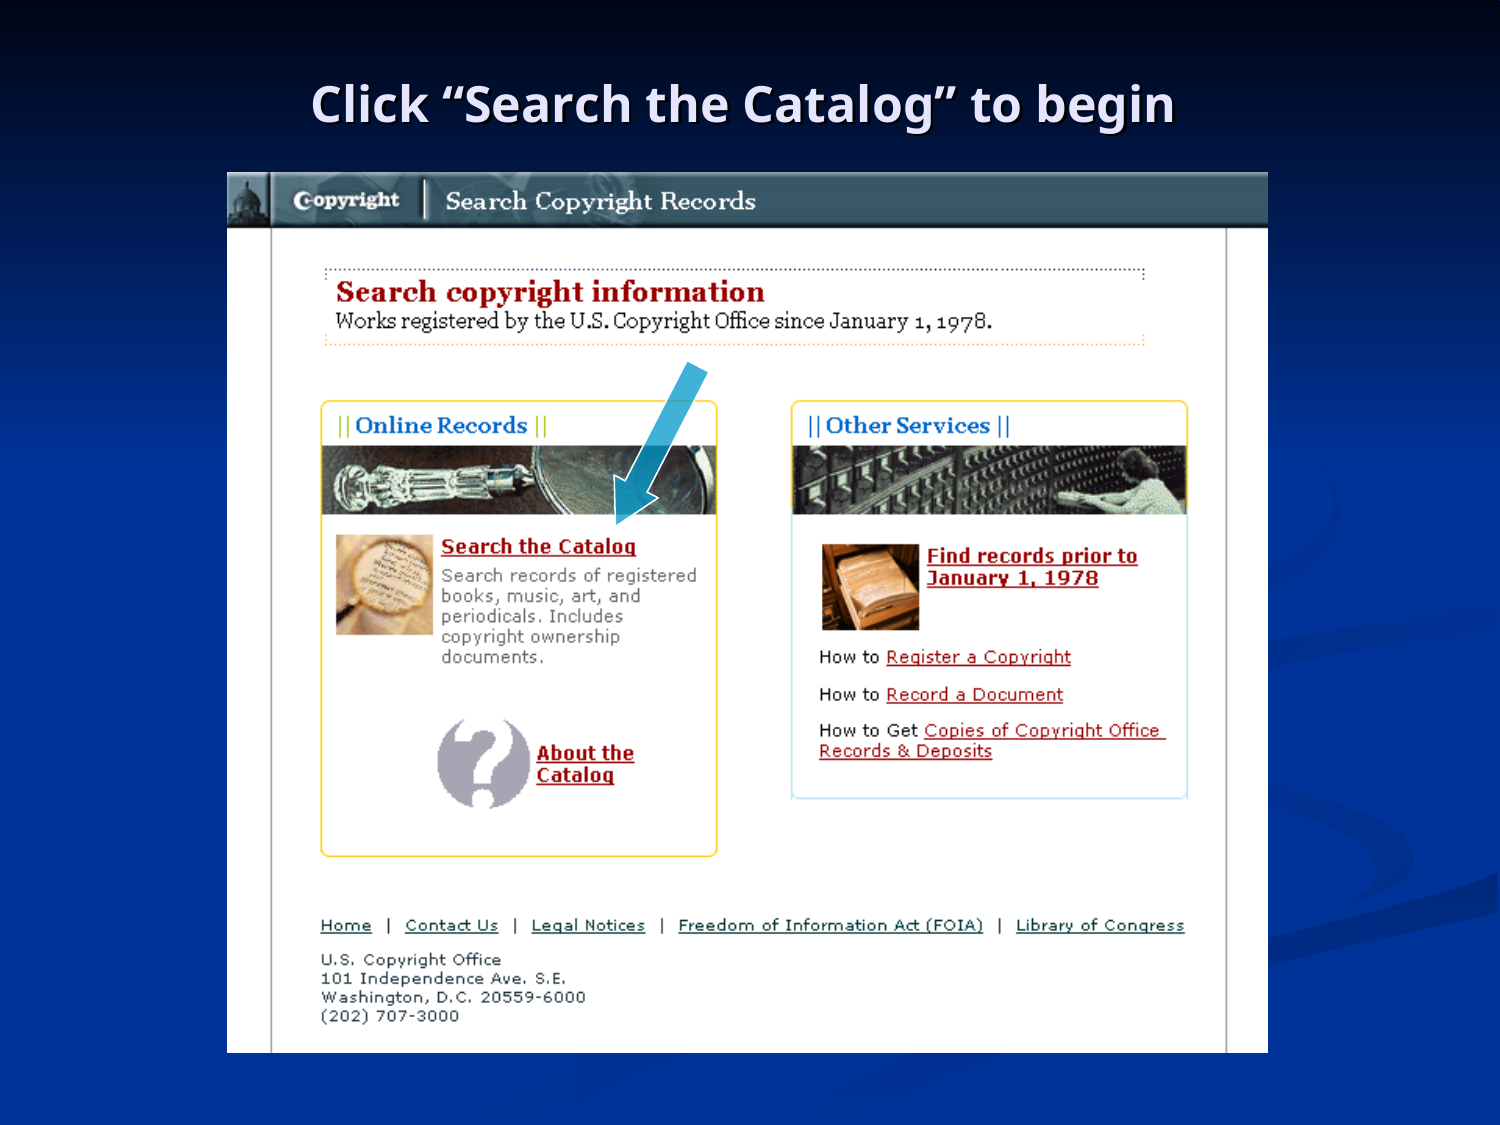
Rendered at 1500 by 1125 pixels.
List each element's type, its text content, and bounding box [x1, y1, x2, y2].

text_box [614, 360, 710, 527]
chart [227, 172, 1268, 1053]
title Click “Search the Catalog” to begin [150, 64, 1338, 141]
